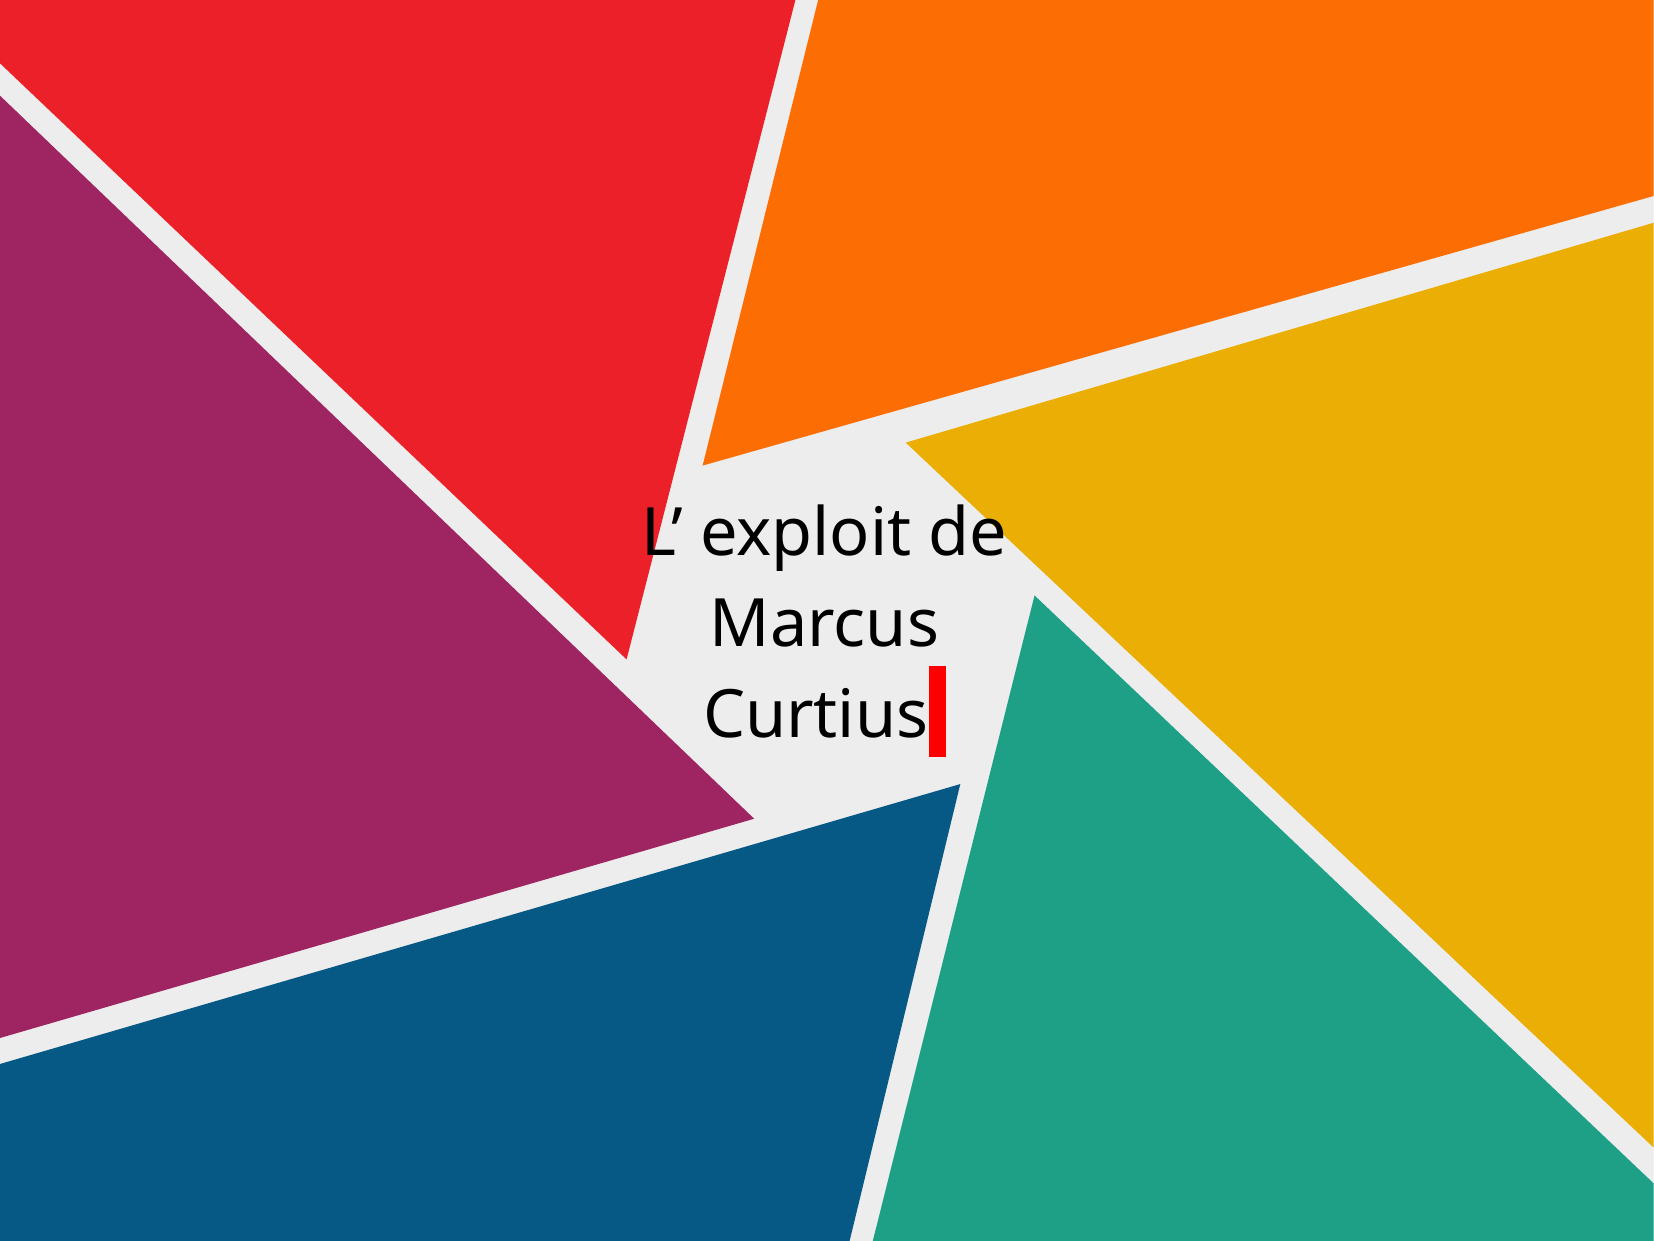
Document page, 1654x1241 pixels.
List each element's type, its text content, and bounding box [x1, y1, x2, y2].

subtitle L’ exploit de Marcus Curtius [614, 418, 1035, 824]
